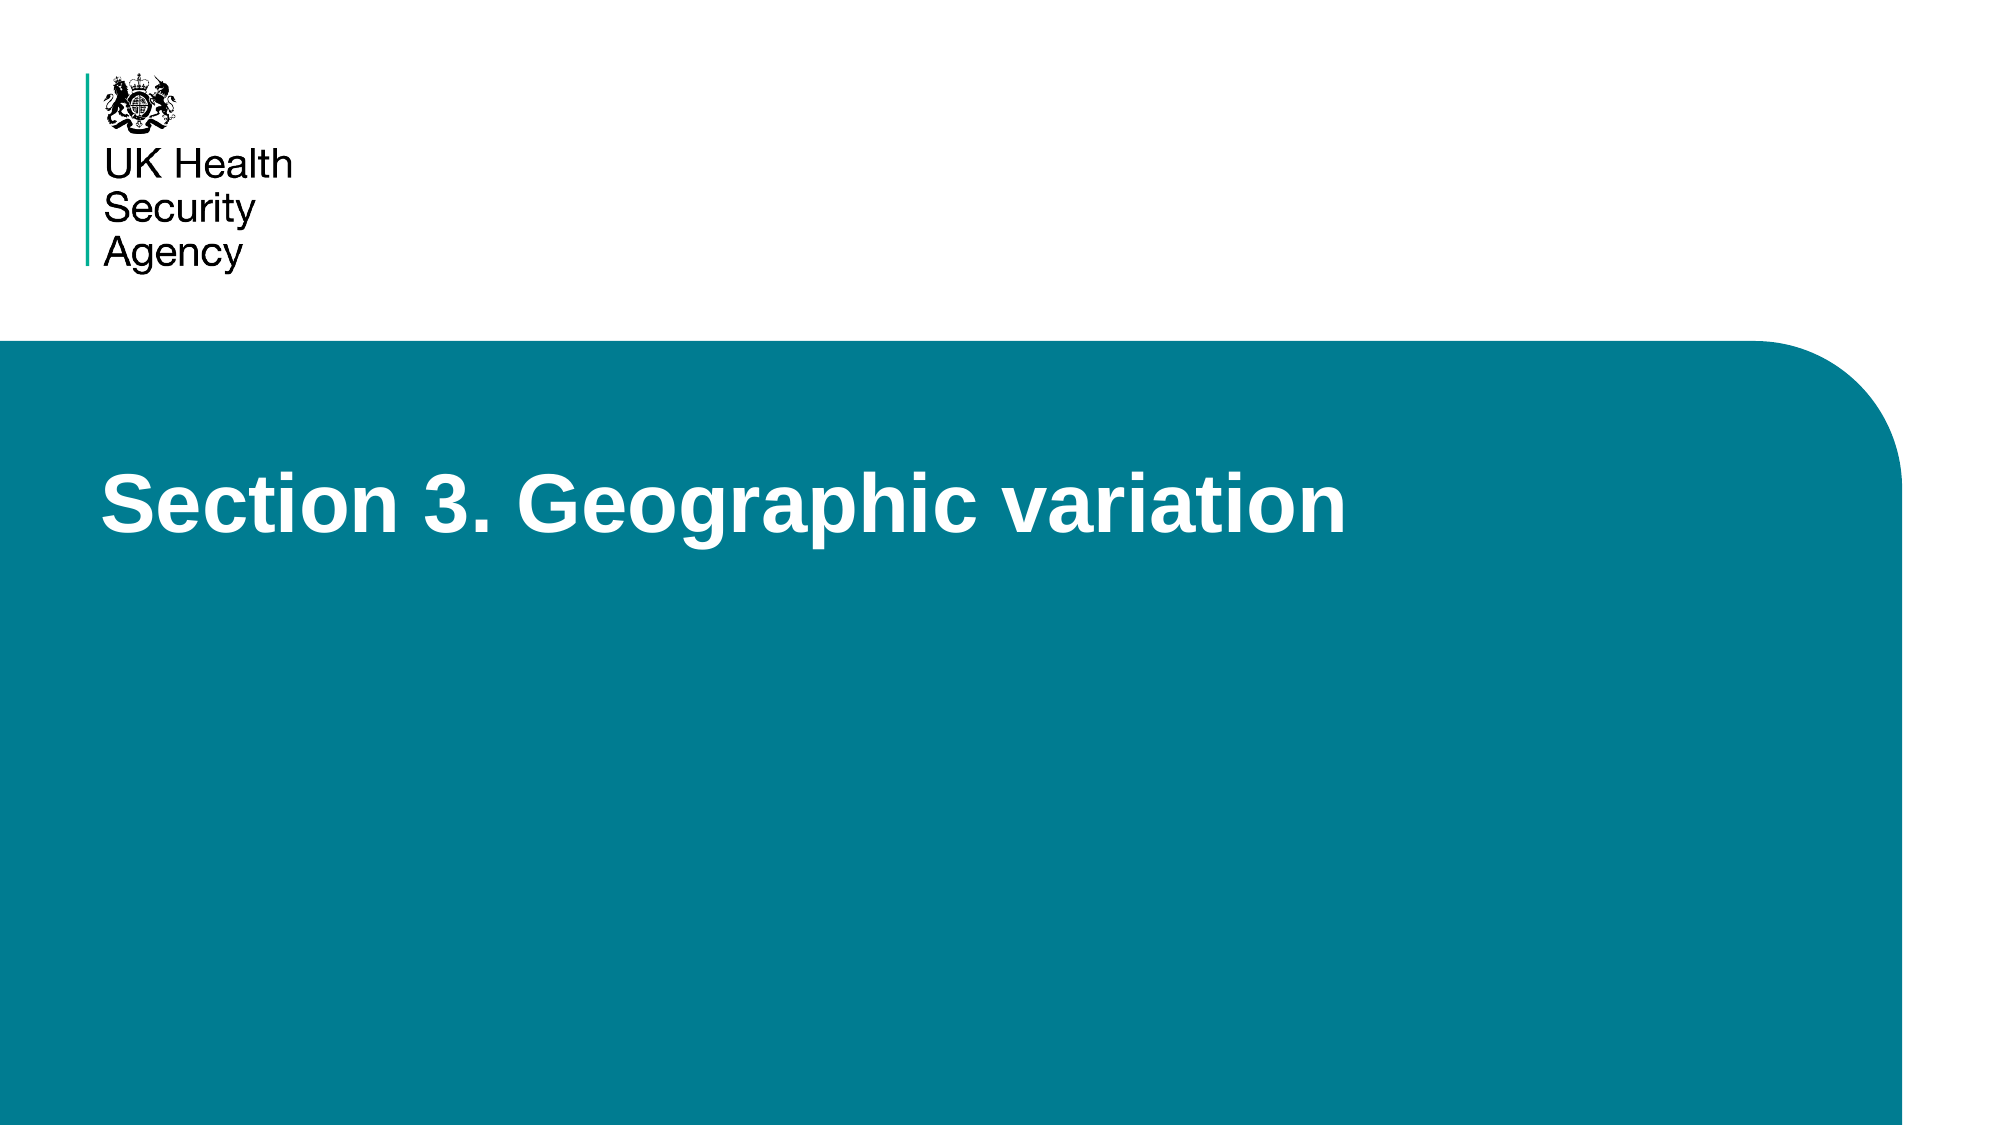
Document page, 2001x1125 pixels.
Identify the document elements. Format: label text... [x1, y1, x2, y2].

title Section 3. Geographic variation [85, 453, 1805, 846]
